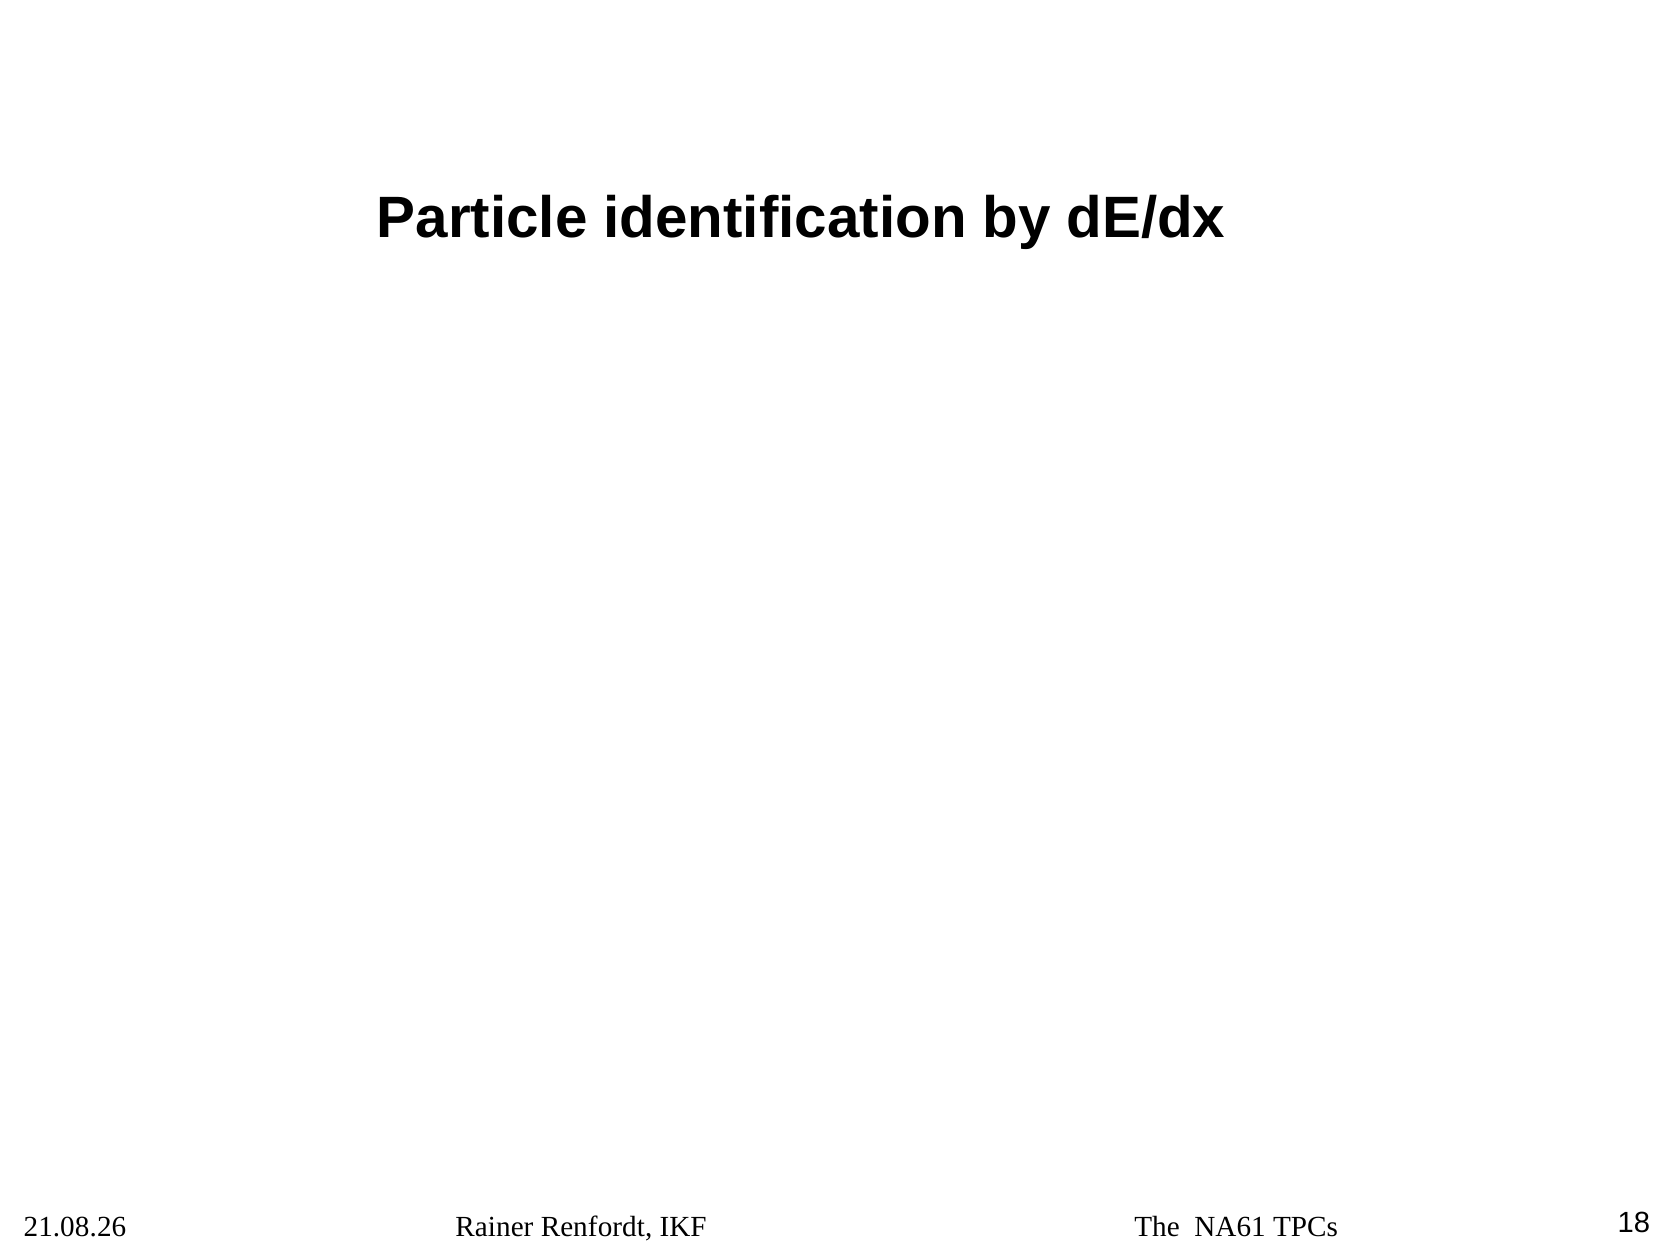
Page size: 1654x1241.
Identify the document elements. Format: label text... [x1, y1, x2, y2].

text_box Particle identification by dE/dx [362, 177, 1241, 259]
